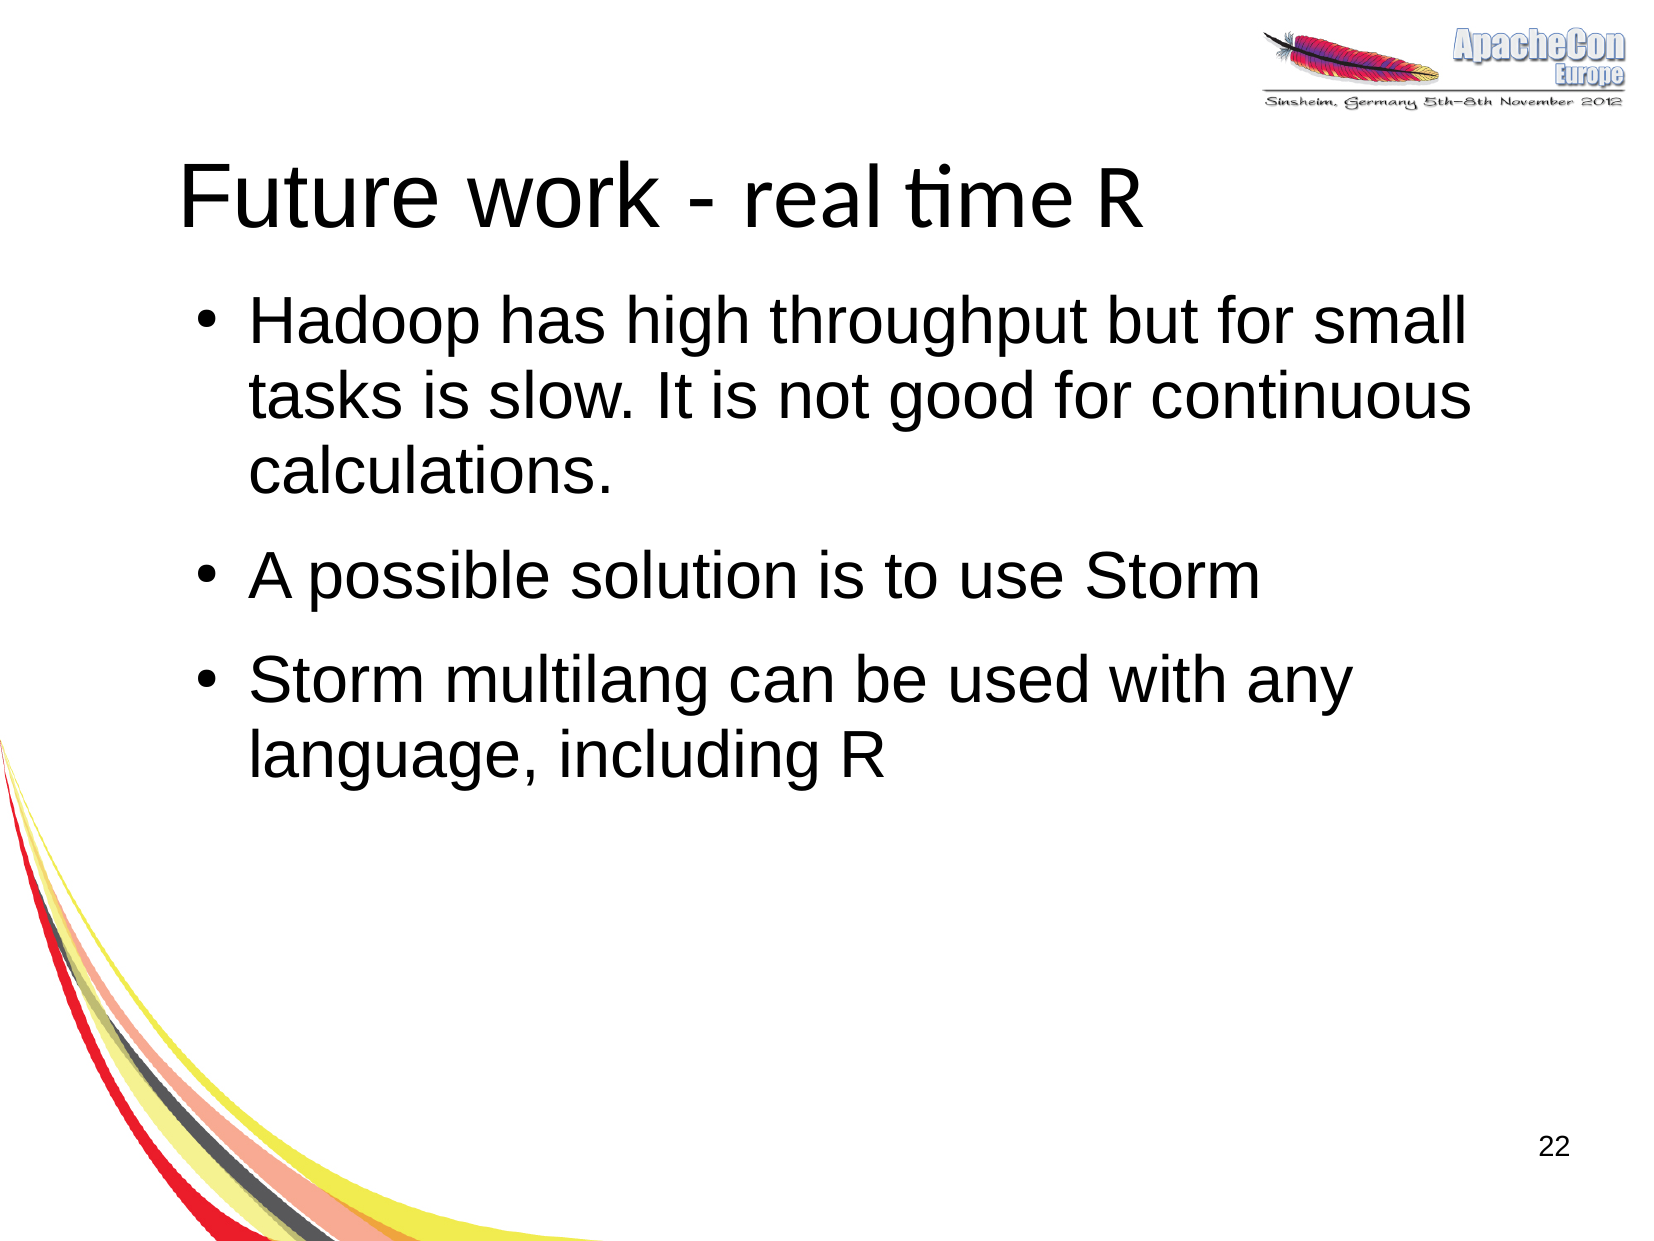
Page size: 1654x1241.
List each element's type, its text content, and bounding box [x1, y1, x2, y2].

title Future work - real time R [177, 141, 1536, 254]
list Hadoop has high throughput but for small tasks is slow. It is not good for continuous calculations. A possible solution is to use Storm Storm multilang can be used with any language, including R [177, 283, 1536, 1004]
picture [0, 0, 1654, 1241]
